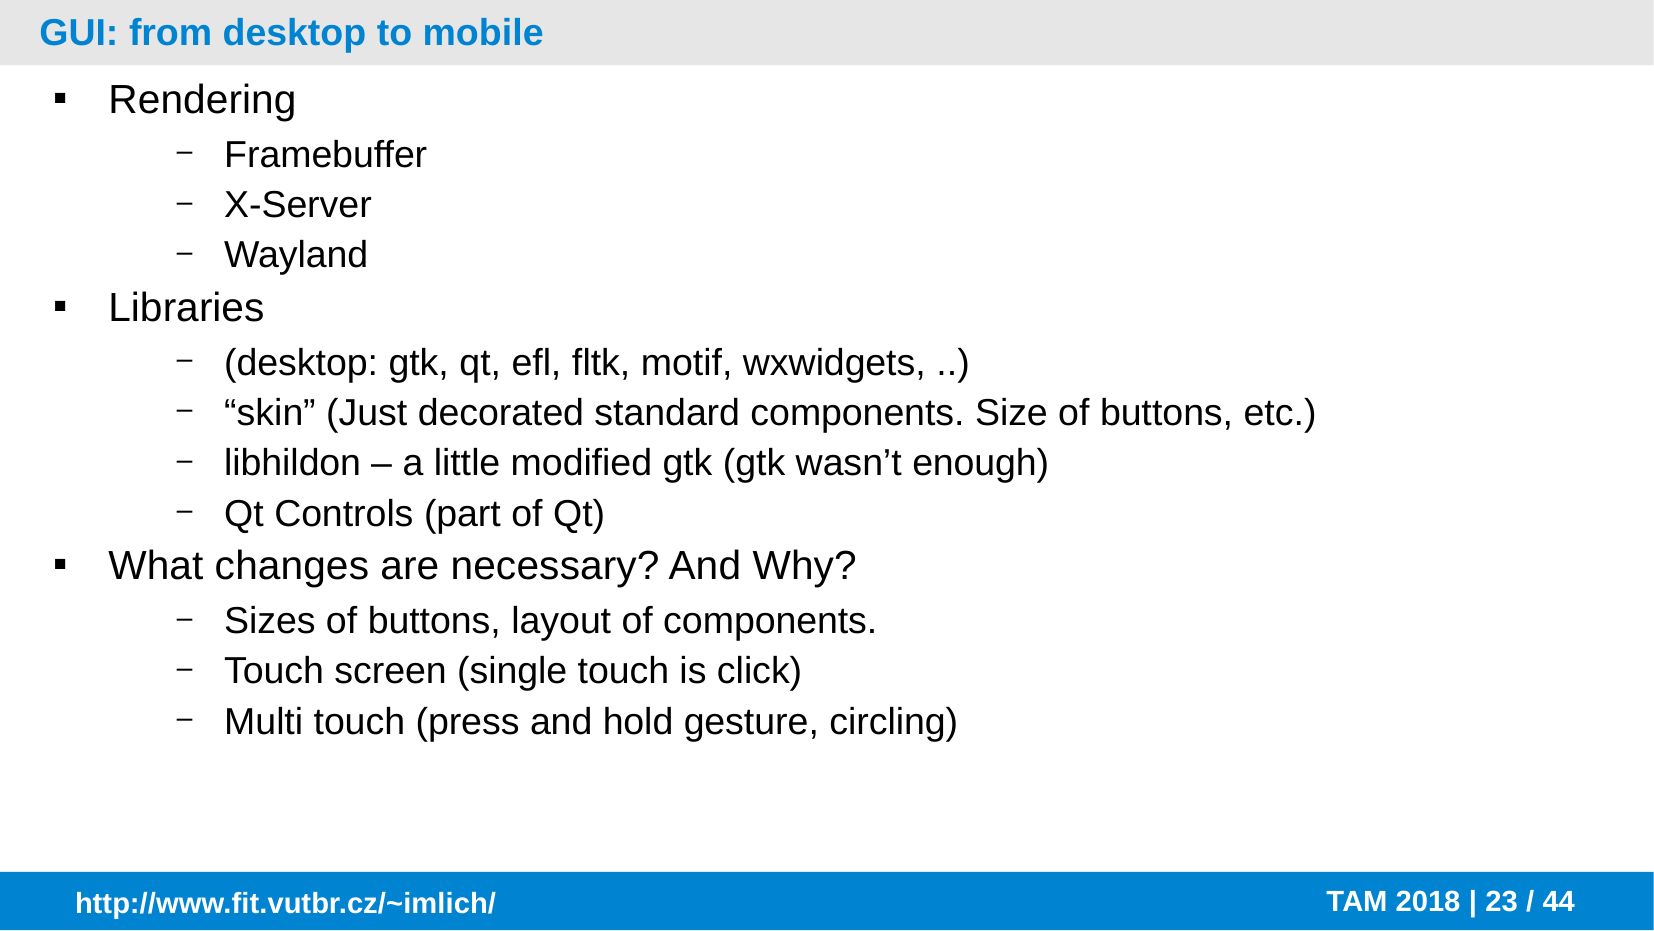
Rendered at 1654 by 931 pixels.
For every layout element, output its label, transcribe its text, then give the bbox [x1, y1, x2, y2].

title GUI: from desktop to mobile [39, 4, 1615, 61]
list Rendering Framebuffer X-Server Wayland Libraries (desktop: gtk, qt, efl, fltk, motif, wxwidgets, ..) “skin” (Just decorated standard components. Size of buttons, etc.) libhildon – a little modified gtk (gtk wasn’t enough) Qt Controls (part of Qt) What changes are necessary? And Why? Sizes of buttons, layout of components. Touch screen (single touch is click) Multi touch (press and hold gesture, circling) [37, 76, 1613, 844]
